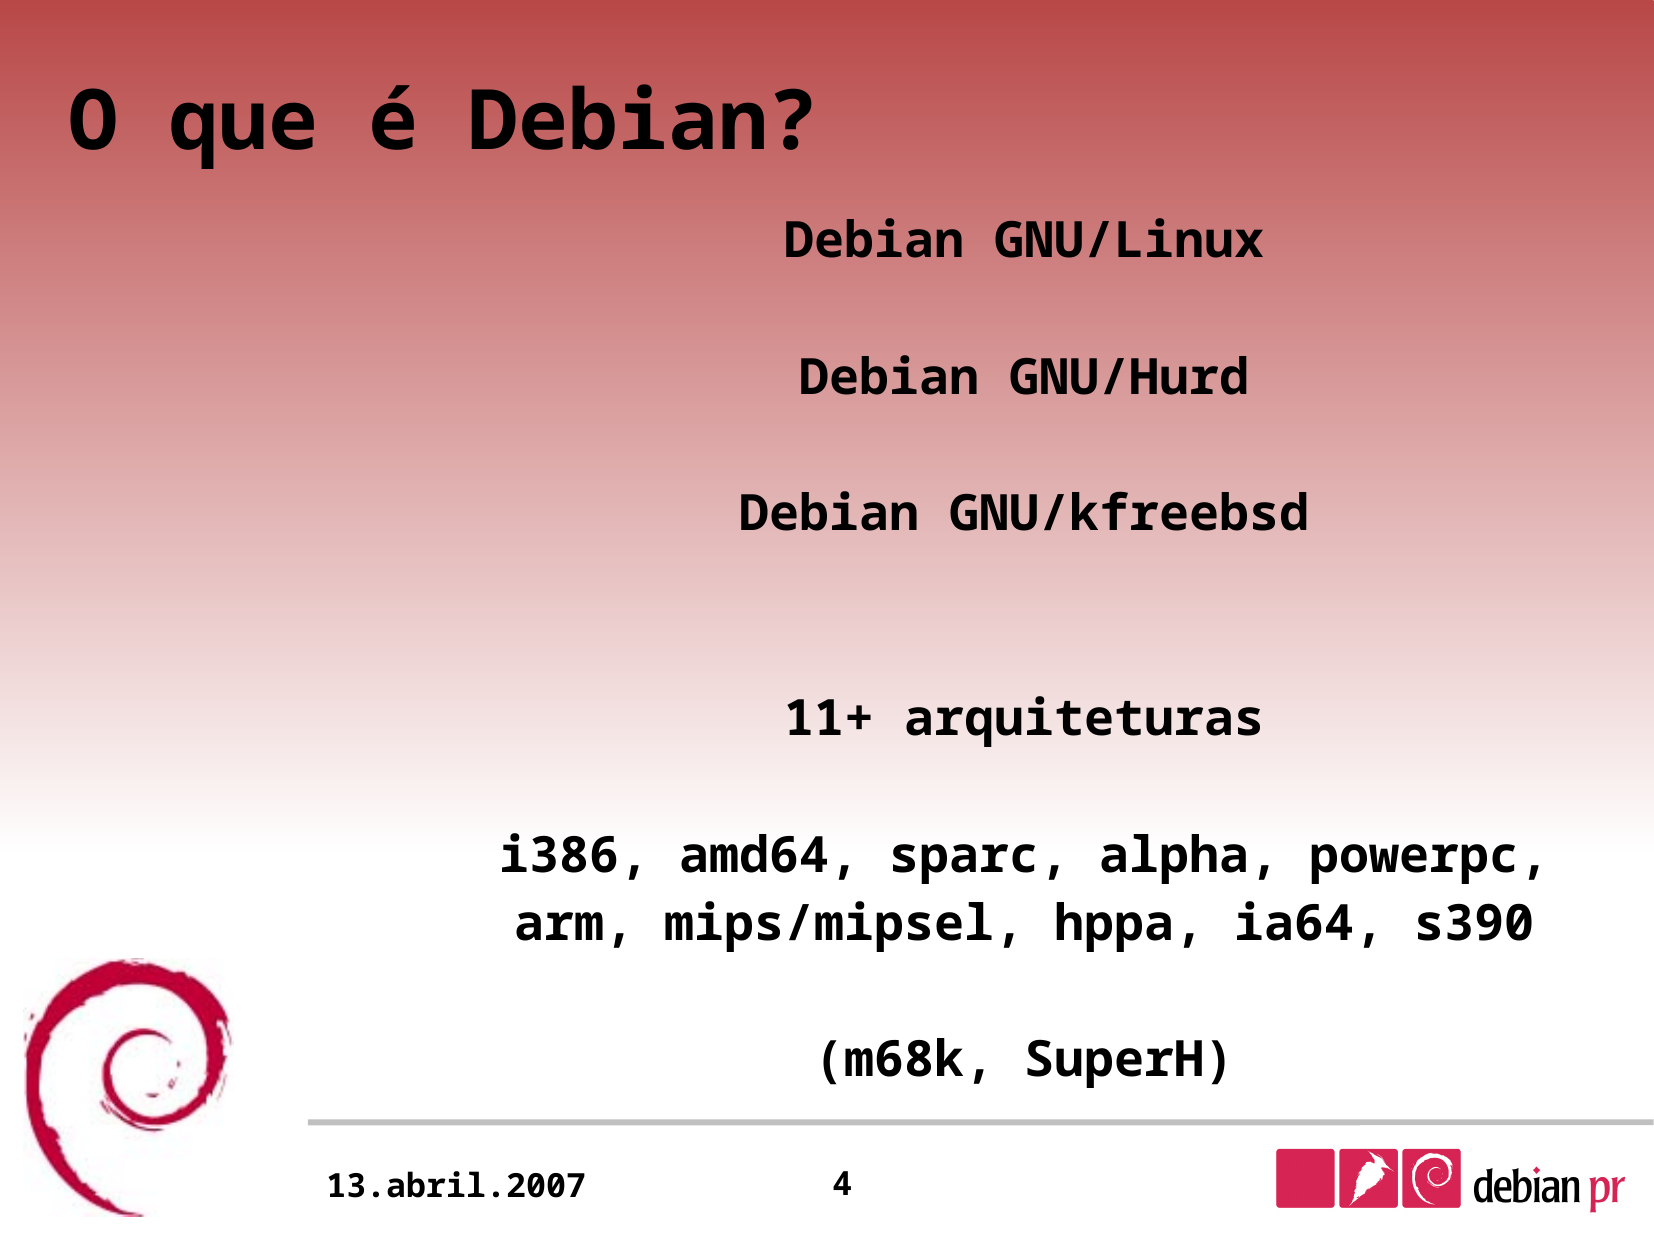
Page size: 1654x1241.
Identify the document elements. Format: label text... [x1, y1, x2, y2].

text_box O que é Debian? [68, 60, 834, 188]
text_box Debian GNU/Linux Debian GNU/Hurd Debian GNU/kfreebsd 11+ arquiteturas i386, amd64, sparc, alpha, powerpc, arm, mips/mipsel, hppa, ia64, s390 (m68k, SuperH) [499, 204, 1550, 895]
picture [23, 958, 234, 1217]
picture [1271, 1138, 1630, 1223]
